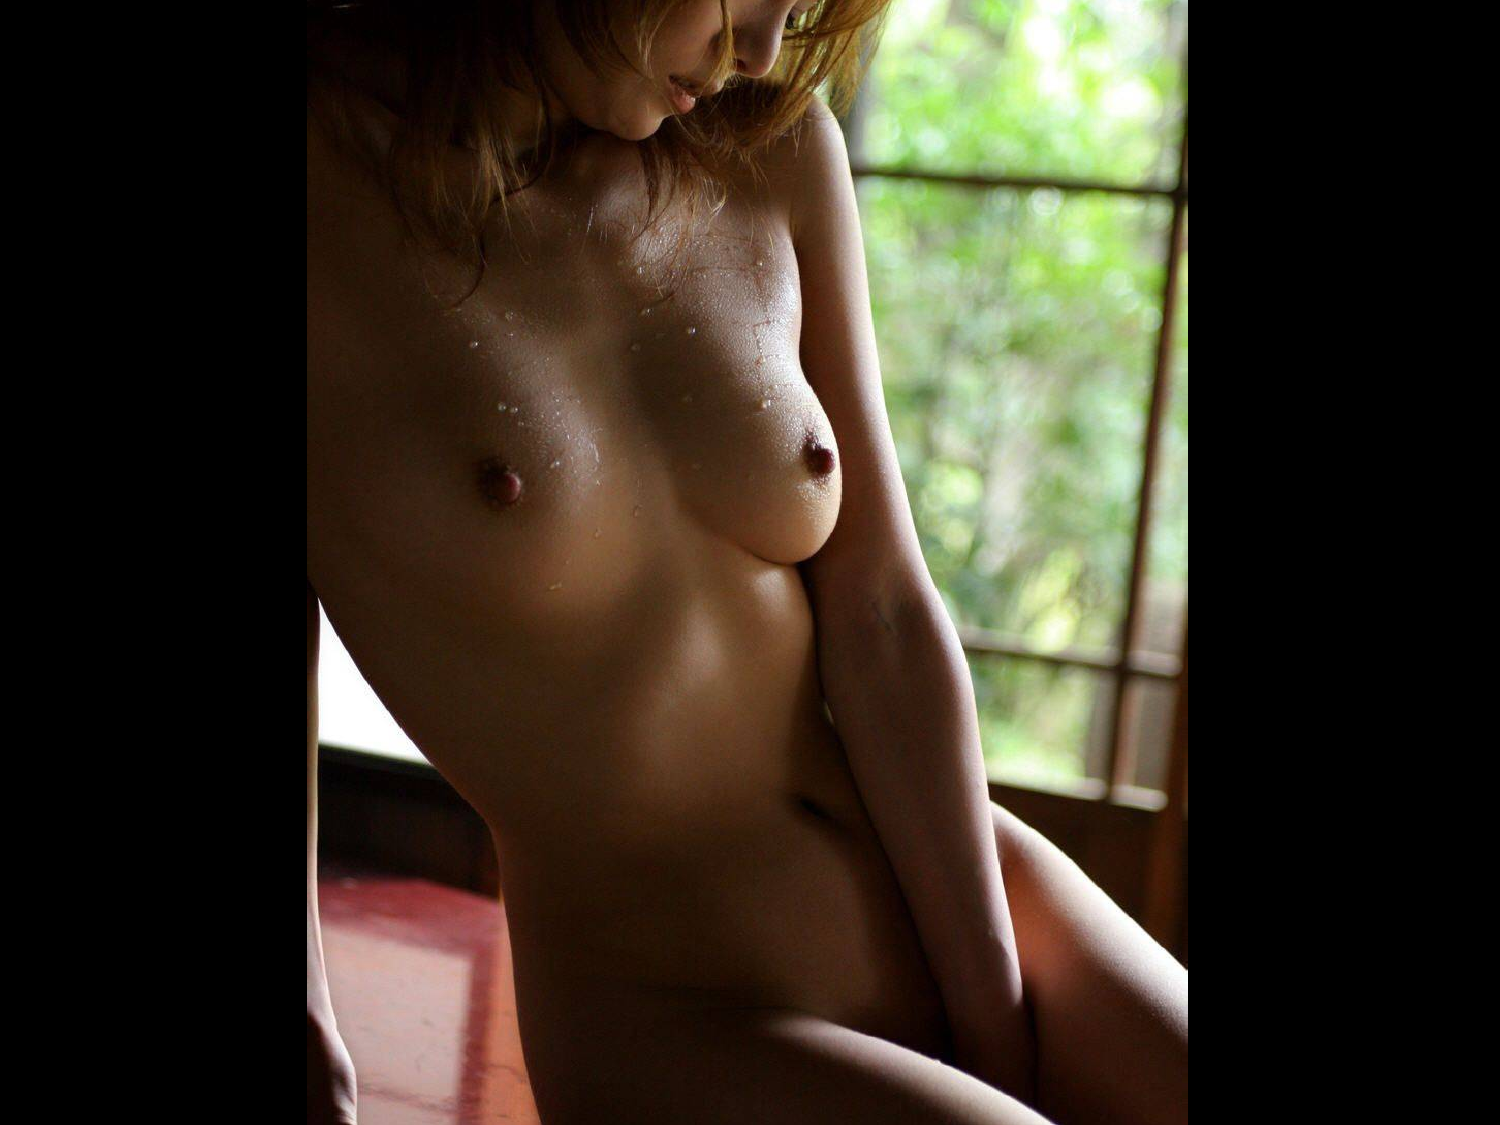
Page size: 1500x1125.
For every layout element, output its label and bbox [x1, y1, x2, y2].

text_box [307, 0, 1188, 1125]
